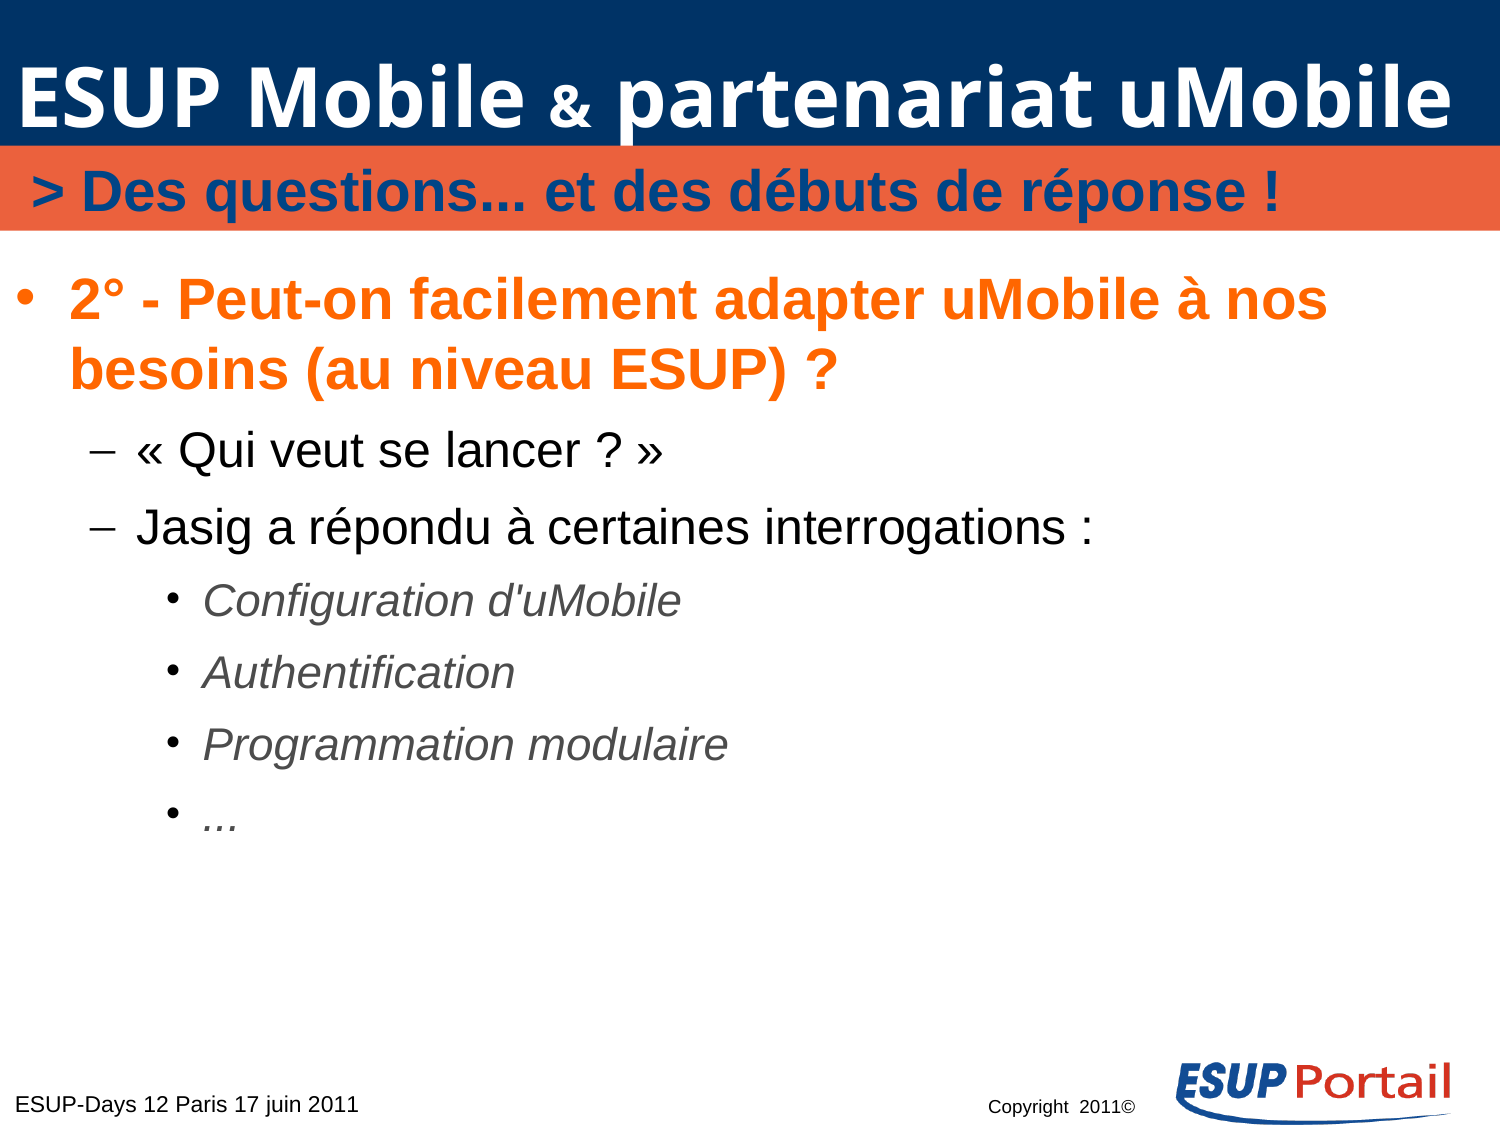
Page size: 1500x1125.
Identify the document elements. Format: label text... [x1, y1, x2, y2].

text_box > Des questions... et des débuts de réponse ! [0, 145, 1500, 231]
picture [1175, 1074, 1451, 1125]
text_box 2° - Peut-on facilement adapter uMobile à nos besoins (au niveau ESUP) ? « Qui veut se lancer ? » Jasig a répondu à certaines interrogations : Configuration d'uMobile Authentification Programmation modulaire ... [0, 231, 1500, 1074]
text_box ESUP-Days 12 Paris 17 juin 2011 [0, 1074, 632, 1125]
text_box ESUP Mobile & partenariat uMobile [0, 0, 1500, 145]
